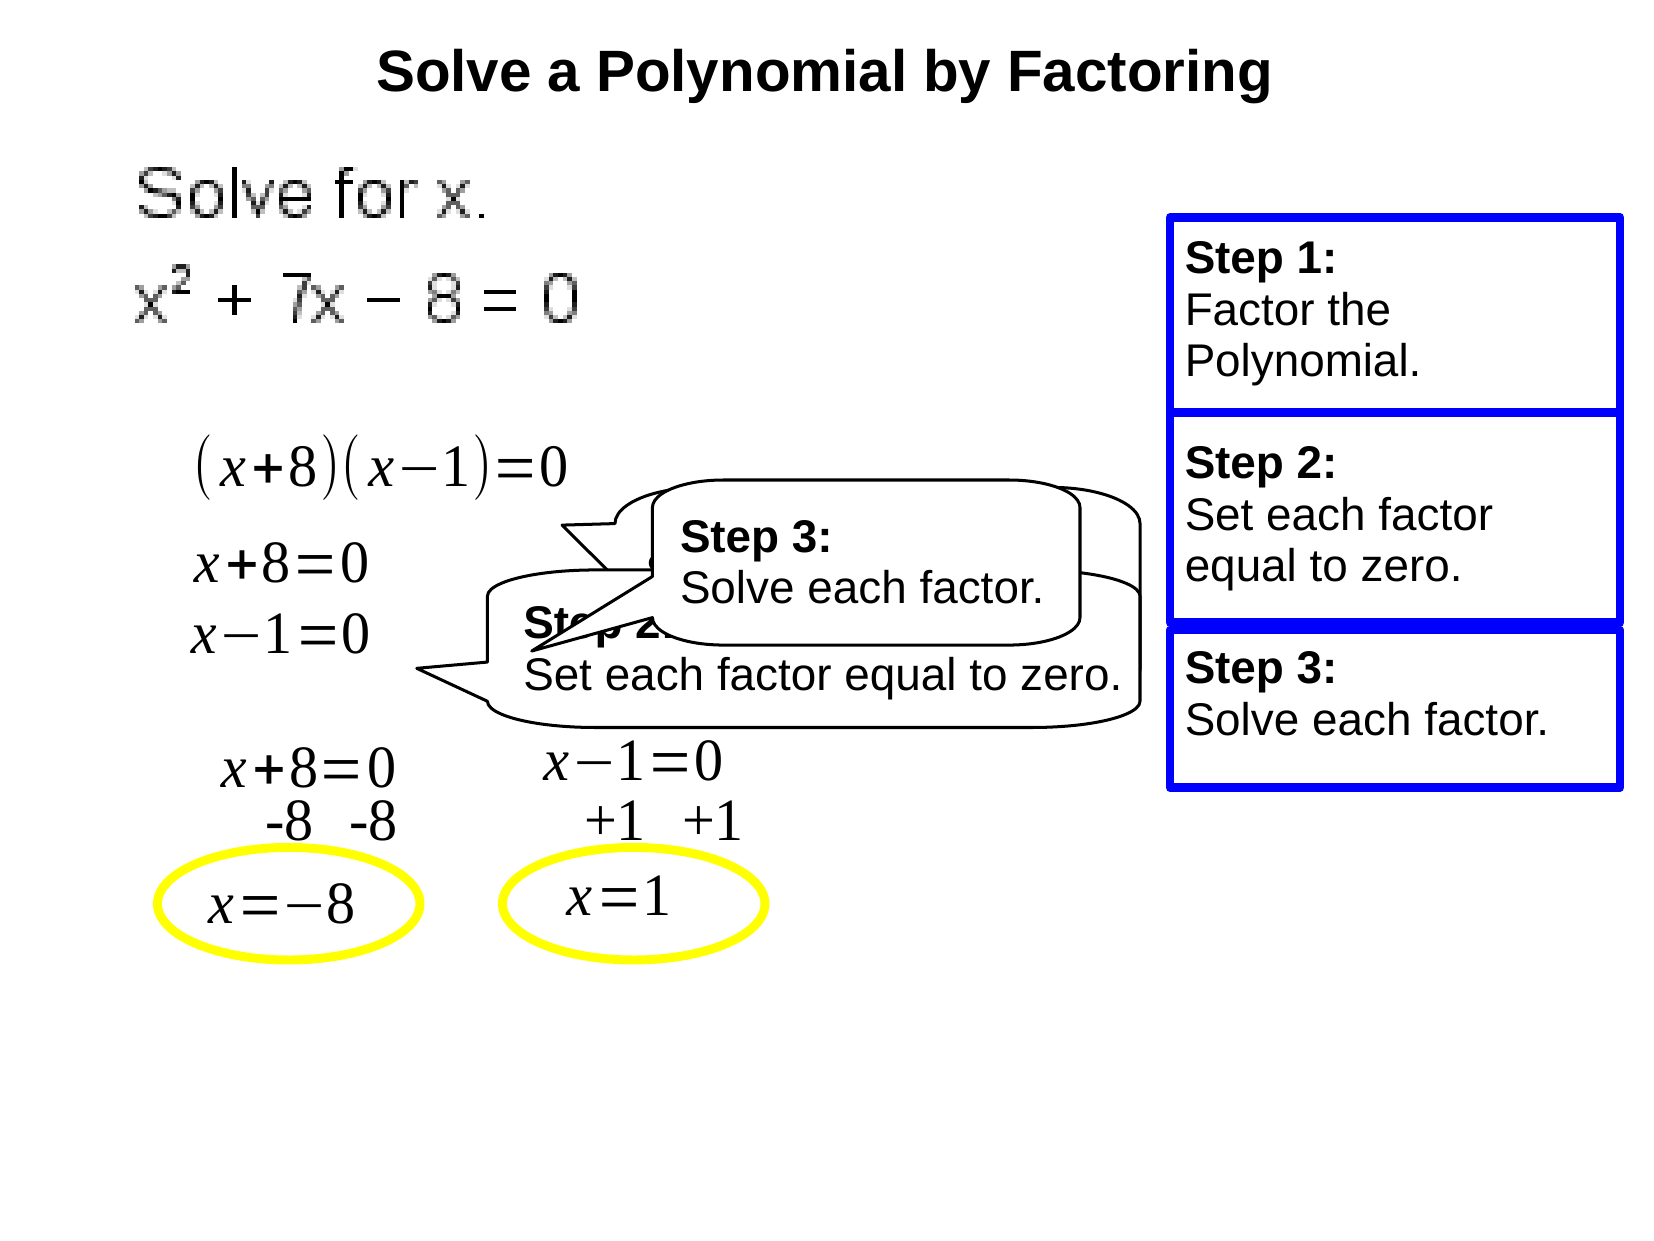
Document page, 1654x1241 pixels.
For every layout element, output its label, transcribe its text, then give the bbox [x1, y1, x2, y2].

chart [180, 529, 379, 668]
text_box Step 2: Set each factor equal to zero. [416, 569, 1141, 728]
chart [259, 852, 331, 856]
chart [592, 852, 676, 856]
text_box Solve a Polynomial by Factoring [52, 31, 1598, 166]
text_box Step 1: Factor the Polynomial. [562, 490, 666, 569]
chart [187, 433, 577, 503]
text_box Step 3: Solve each factor. [531, 480, 1081, 652]
chart [210, 735, 404, 856]
text_box Step 1: Factor the Polynomial. Step 2: Set each factor equal to zero. Step 3: Solve each factor. [1170, 225, 1628, 909]
chart [532, 727, 751, 856]
picture [135, 134, 1066, 346]
text_box Step 1: Factor the Polynomial. Step 2: Set each factor equal to zero. Step 3: Solve each factor. [1174, 225, 1616, 408]
text_box Step 1: Factor the Polynomial. [1060, 487, 1141, 596]
text_box Step 1: Factor the Polynomial. Step 2: Set each factor equal to zero. Step 3: Solve each factor. [1174, 417, 1616, 618]
text_box Step 1: Factor the Polynomial. Step 2: Set each factor equal to zero. Step 3: Solve each factor. [1174, 634, 1616, 783]
chart [555, 862, 678, 931]
chart [197, 870, 362, 938]
